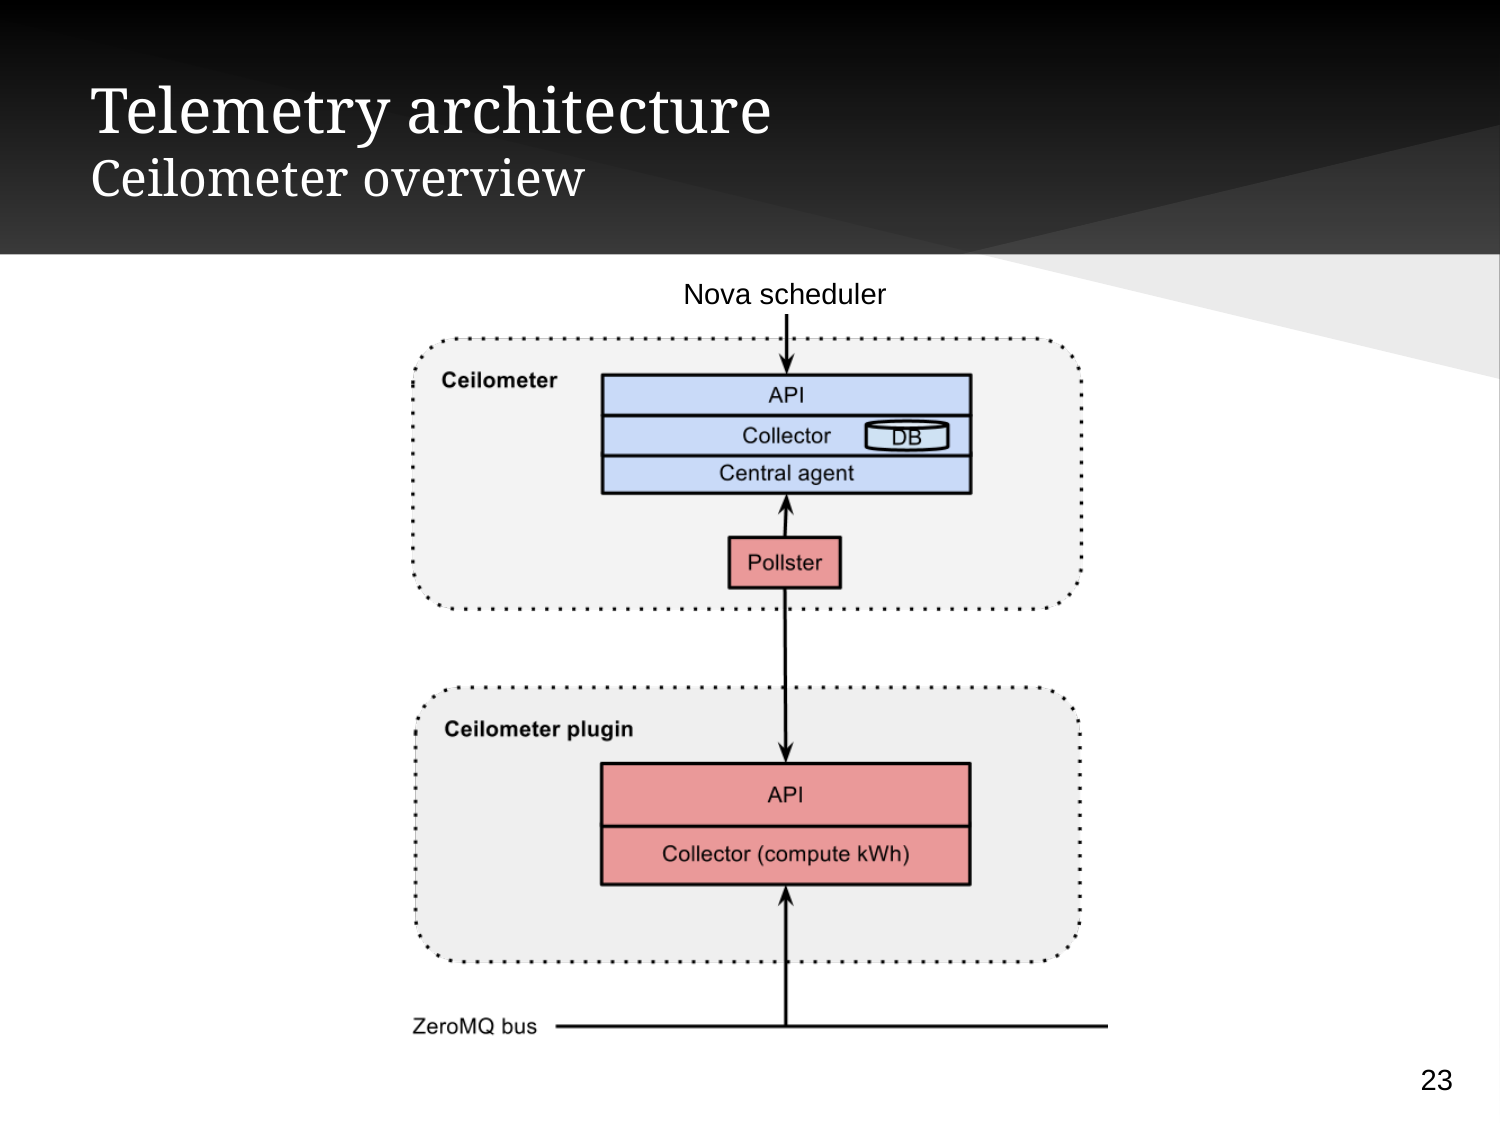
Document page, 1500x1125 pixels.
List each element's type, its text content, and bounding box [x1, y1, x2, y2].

title Telemetry architecture Ceilometer overview [75, 45, 1425, 233]
picture [392, 314, 1108, 1059]
text_box 23 [1405, 1046, 1471, 1097]
text_box Nova scheduler [661, 259, 909, 307]
